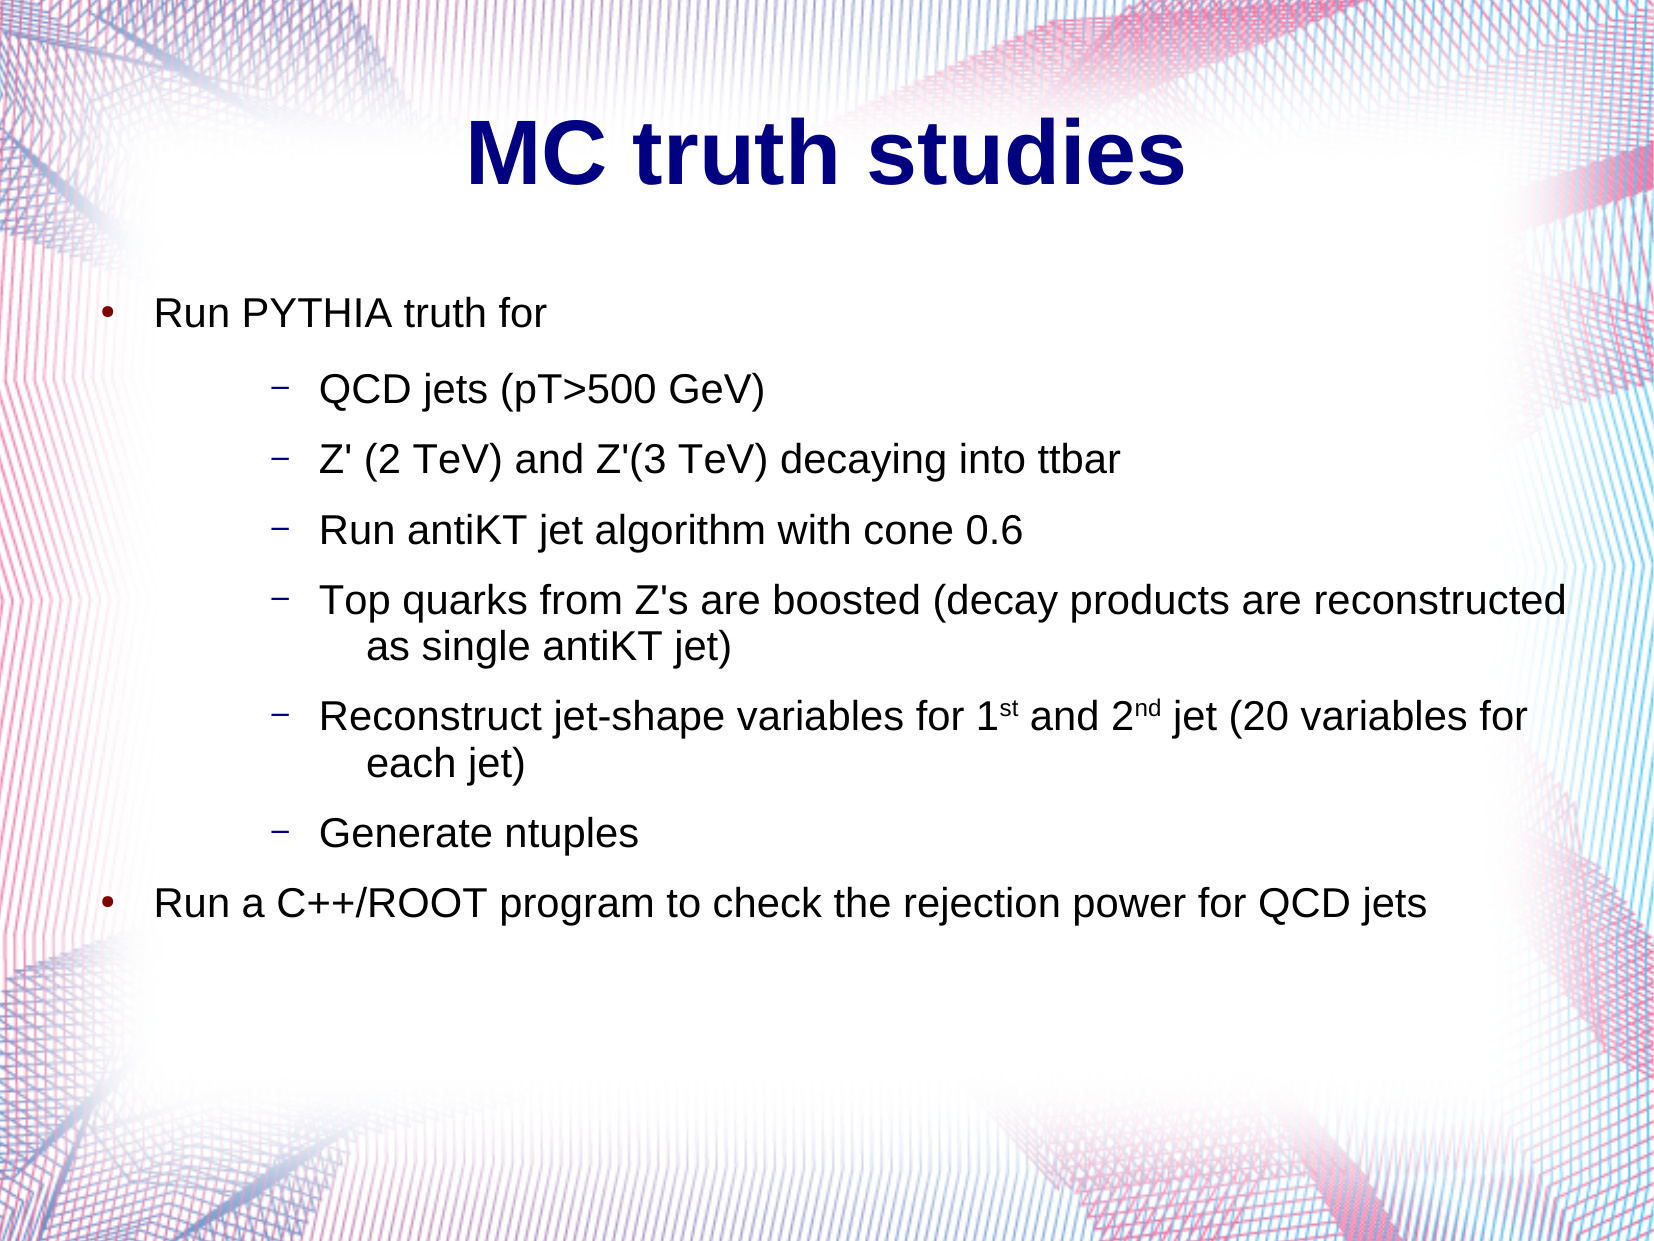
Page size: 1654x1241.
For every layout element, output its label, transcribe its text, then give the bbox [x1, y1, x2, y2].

title MC truth studies [82, 56, 1571, 250]
list Run PYTHIA truth for QCD jets (pT>500 GeV) Z' (2 TeV) and Z'(3 TeV) decaying into ttbar Run antiKT jet algorithm with cone 0.6 Top quarks from Z's are boosted (decay products are reconstructed as single antiKT jet) Reconstruct jet-shape variables for 1st and 2nd jet (20 variables for each jet) Generate ntuples Run a C++/ROOT program to check the rejection power for QCD jets [82, 290, 1571, 1094]
picture [0, 0, 1654, 1241]
